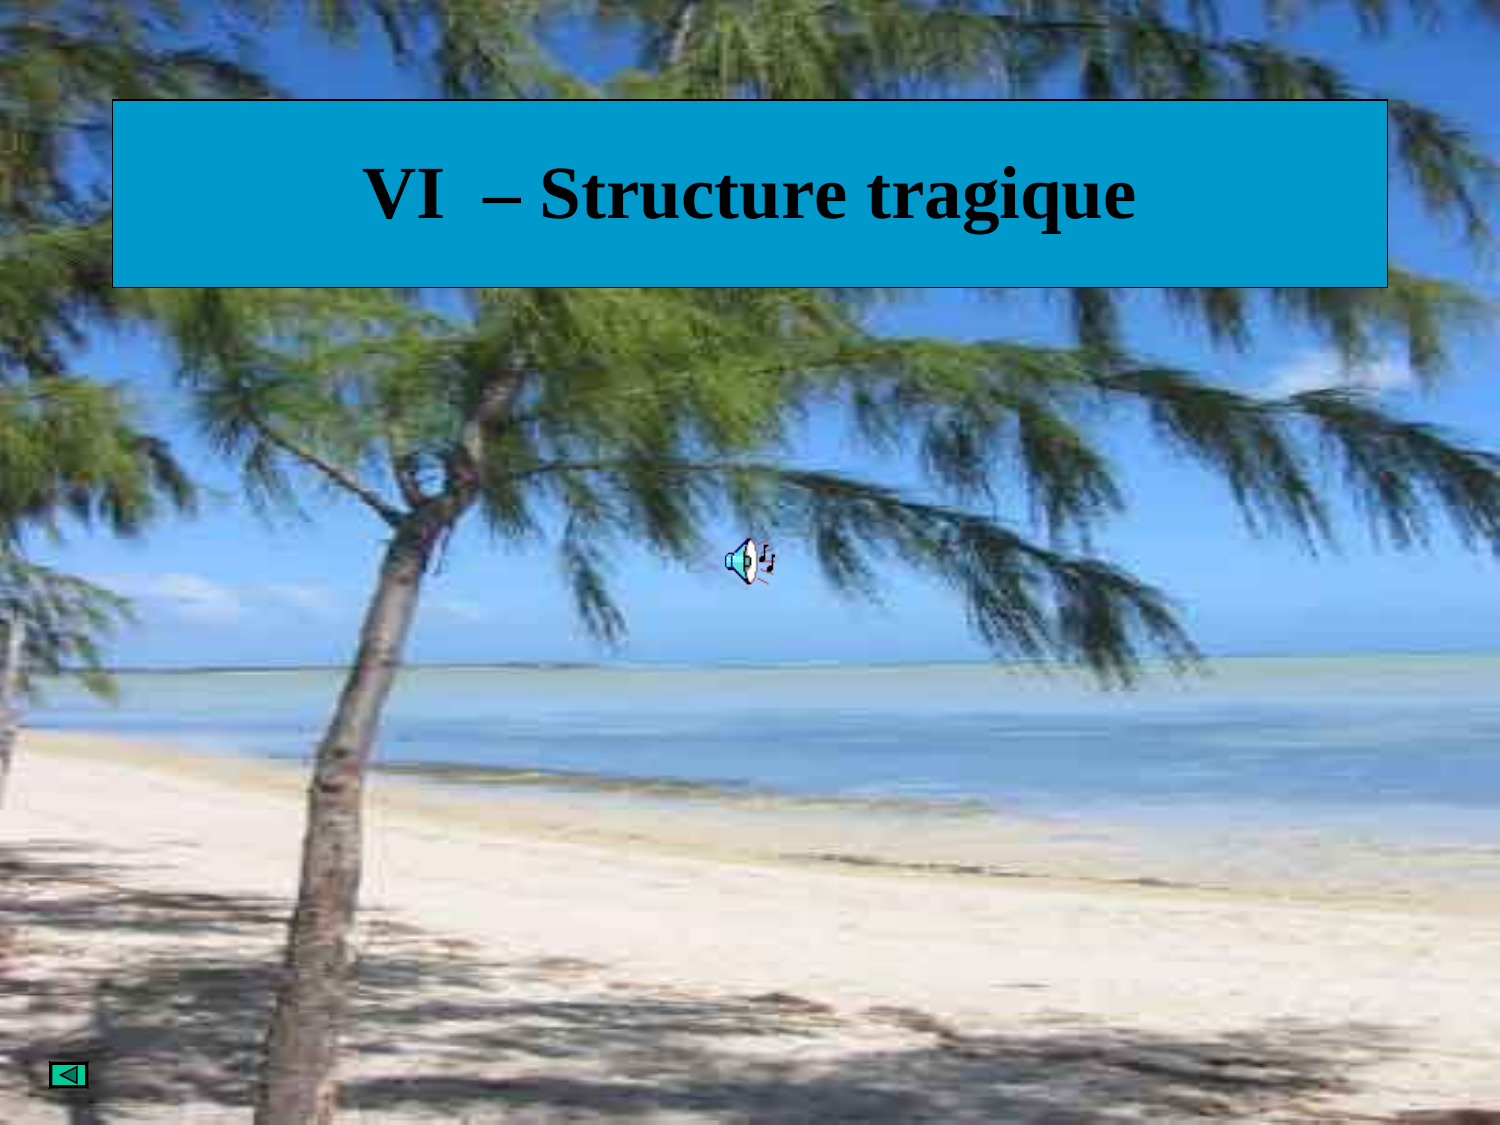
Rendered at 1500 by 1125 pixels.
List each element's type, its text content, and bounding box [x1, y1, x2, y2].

text_box [51, 1062, 88, 1088]
picture [0, 0, 1500, 1125]
title VI – Structure tragique [112, 99, 1388, 288]
